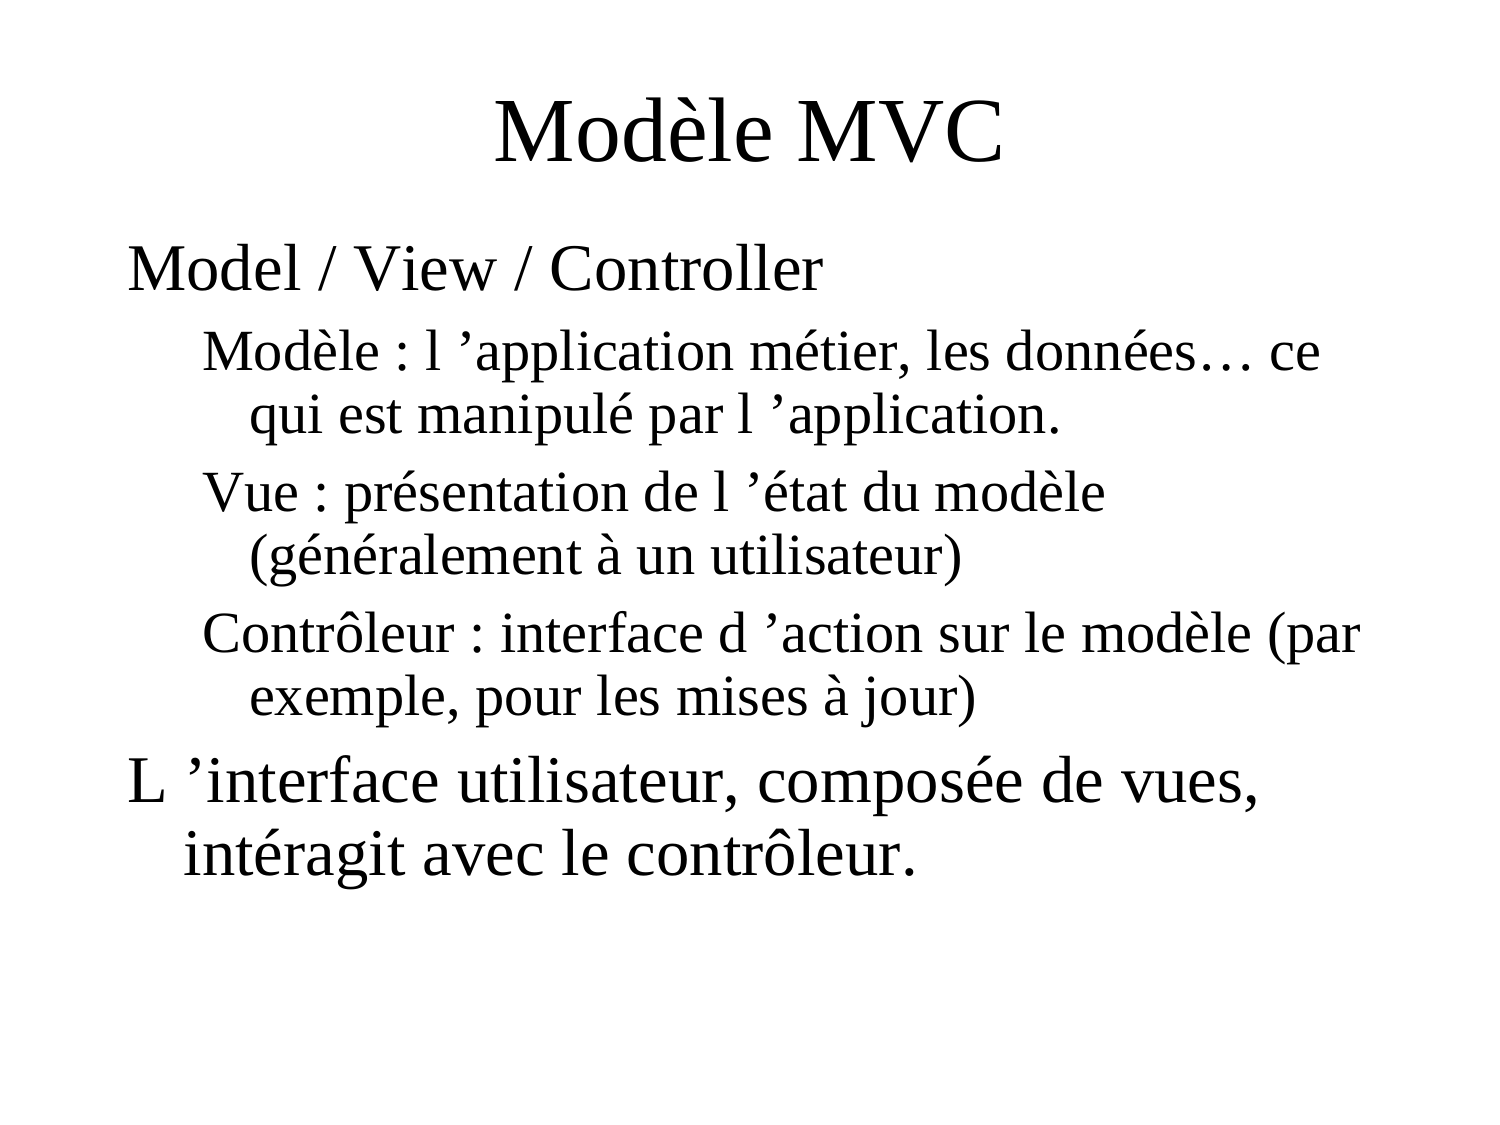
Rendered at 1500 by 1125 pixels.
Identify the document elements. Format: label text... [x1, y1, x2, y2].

list Model / View / Controller Modèle : l ’application métier, les données… ce qui est manipulé par l ’application. Vue : présentation de l ’état du modèle (généralement à un utilisateur) Contrôleur : interface d ’action sur le modèle (par exemple, pour les mises à jour) L ’interface utilisateur, composée de vues, intéragit avec le contrôleur. [112, 224, 1388, 1000]
title Modèle MVC [112, 37, 1388, 224]
